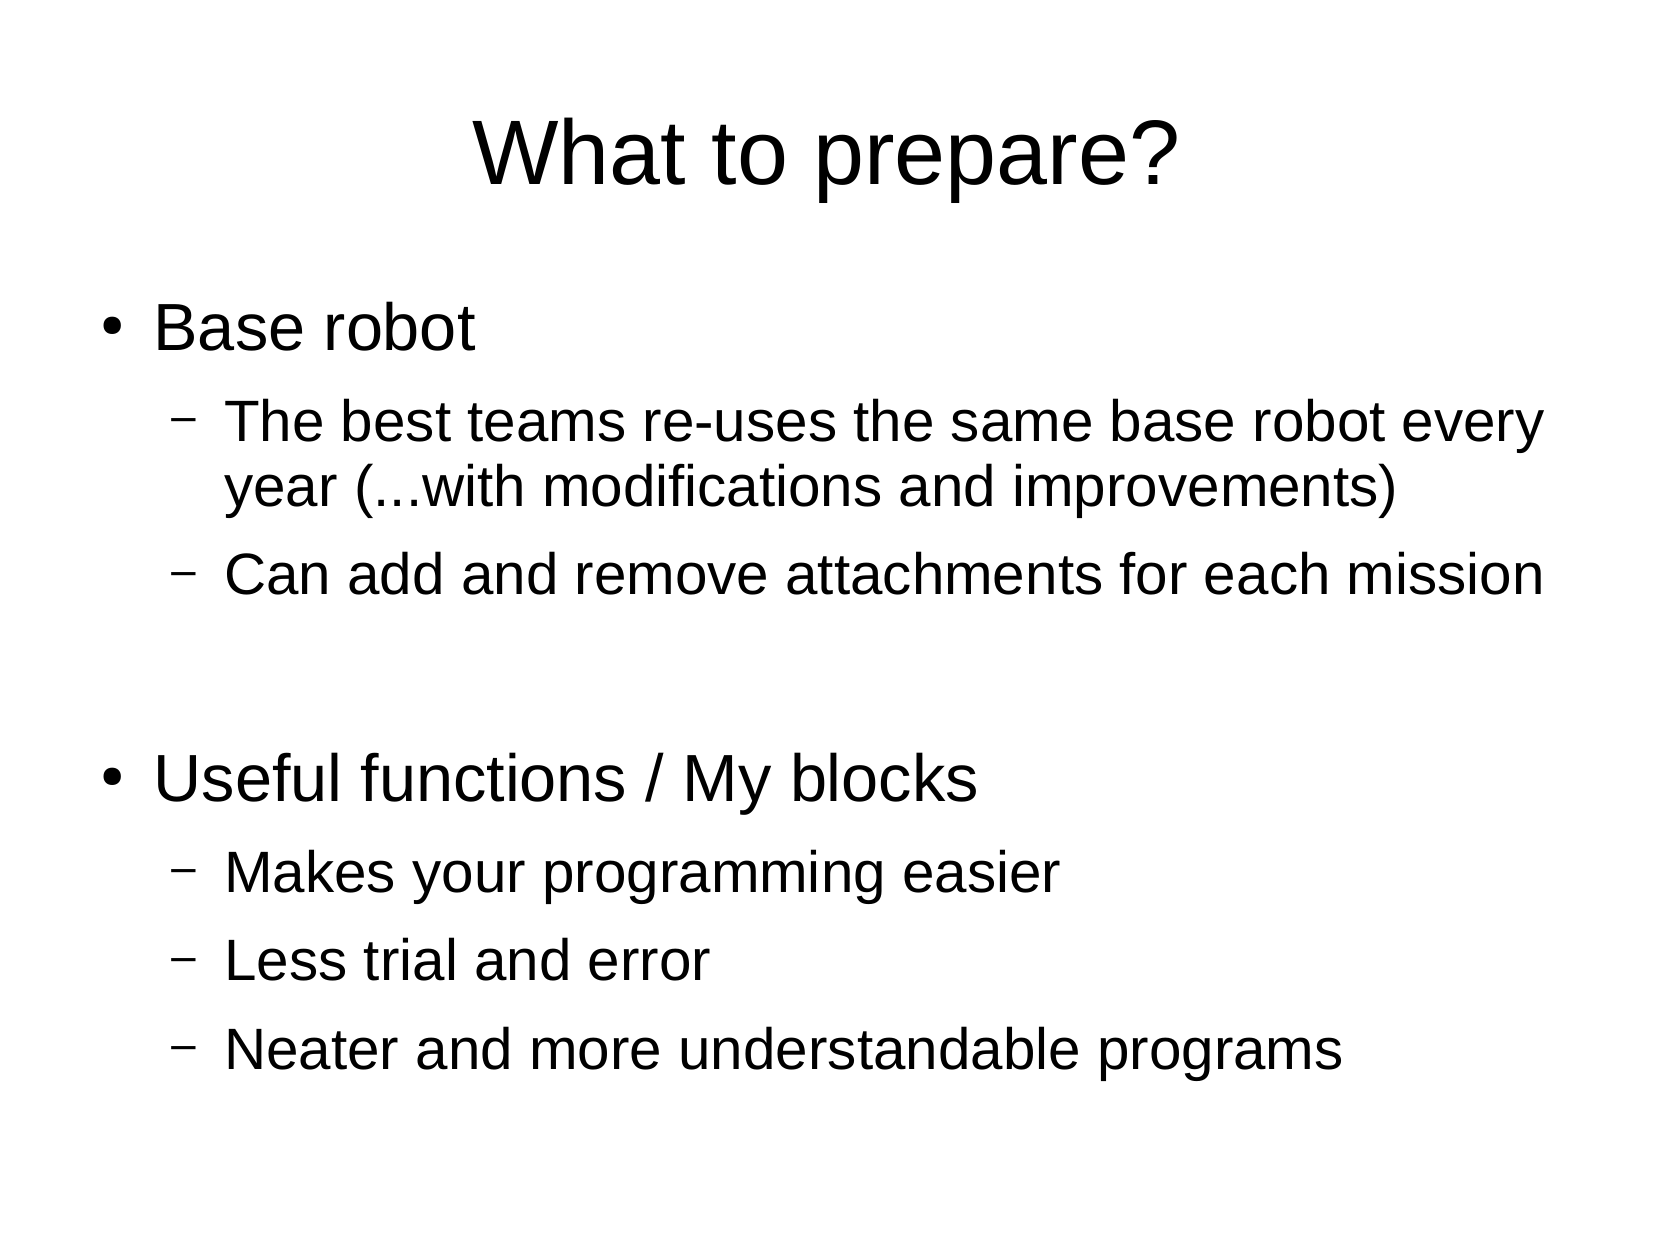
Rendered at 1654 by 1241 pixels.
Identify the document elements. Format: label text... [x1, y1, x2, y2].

list Base robot The best teams re-uses the same base robot every year (...with modifications and improvements) Can add and remove attachments for each mission Useful functions / My blocks Makes your programming easier Less trial and error Neater and more understandable programs [82, 290, 1571, 1111]
title What to prepare? [82, 49, 1571, 257]
